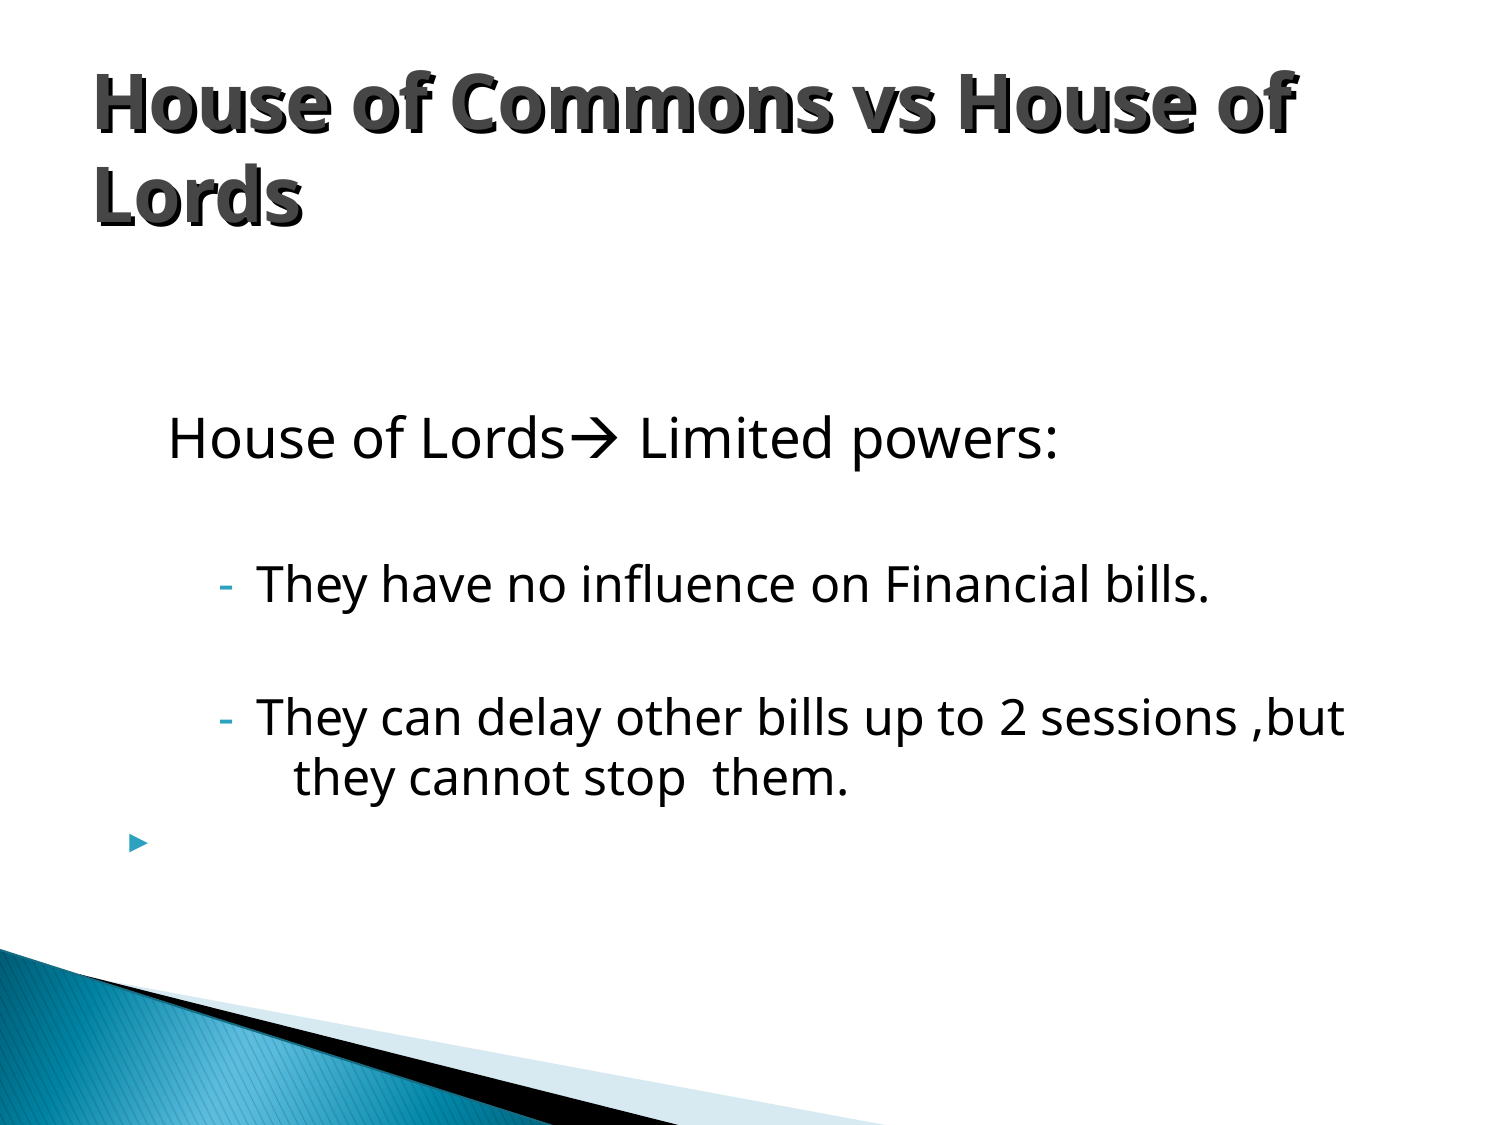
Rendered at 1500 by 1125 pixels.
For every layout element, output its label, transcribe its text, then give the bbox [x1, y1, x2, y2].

list House of Lords Limited powers: They have no influence on Financial bills. They can delay other bills up to 2 sessions ,but they cannot stop them. [75, 243, 1426, 986]
title House of Commons vs House of Lords [75, 45, 1426, 233]
